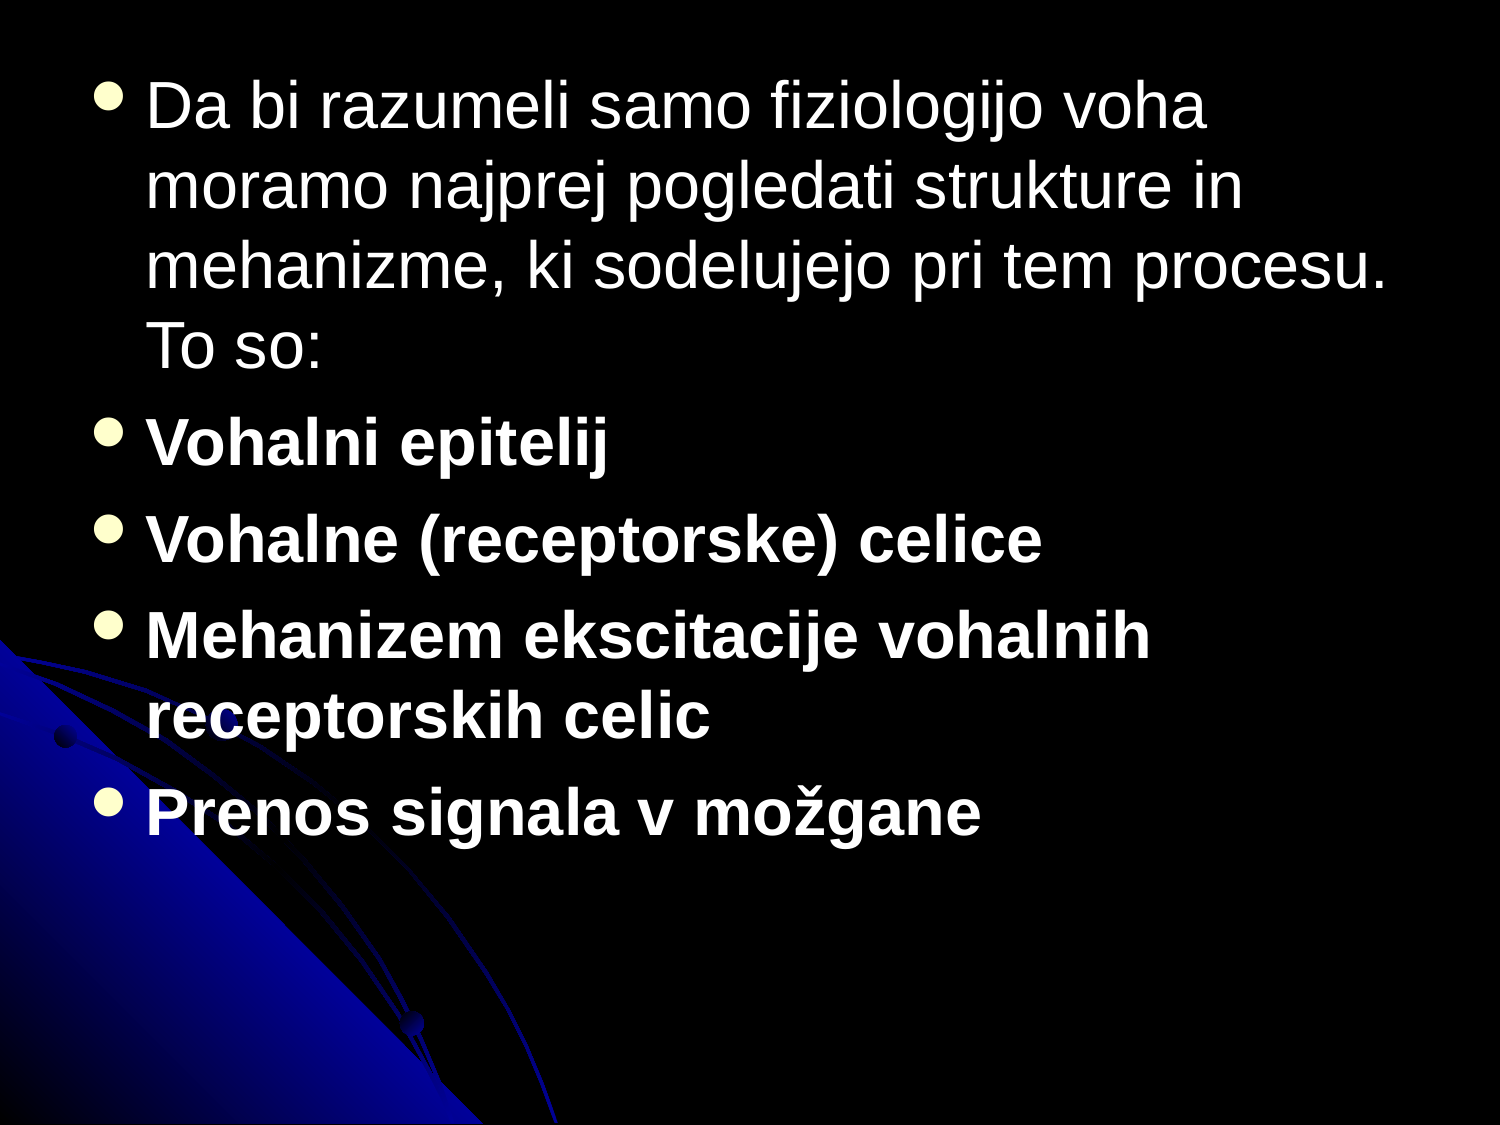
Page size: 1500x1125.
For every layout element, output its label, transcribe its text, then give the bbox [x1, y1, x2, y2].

list Da bi razumeli samo fiziologijo voha moramo najprej pogledati strukture in mehanizme, ki sodelujejo pri tem procesu. To so: Vohalni epitelij Vohalne (receptorske) celice Mehanizem ekscitacije vohalnih receptorskih celic Prenos signala v možgane [75, 54, 1425, 953]
